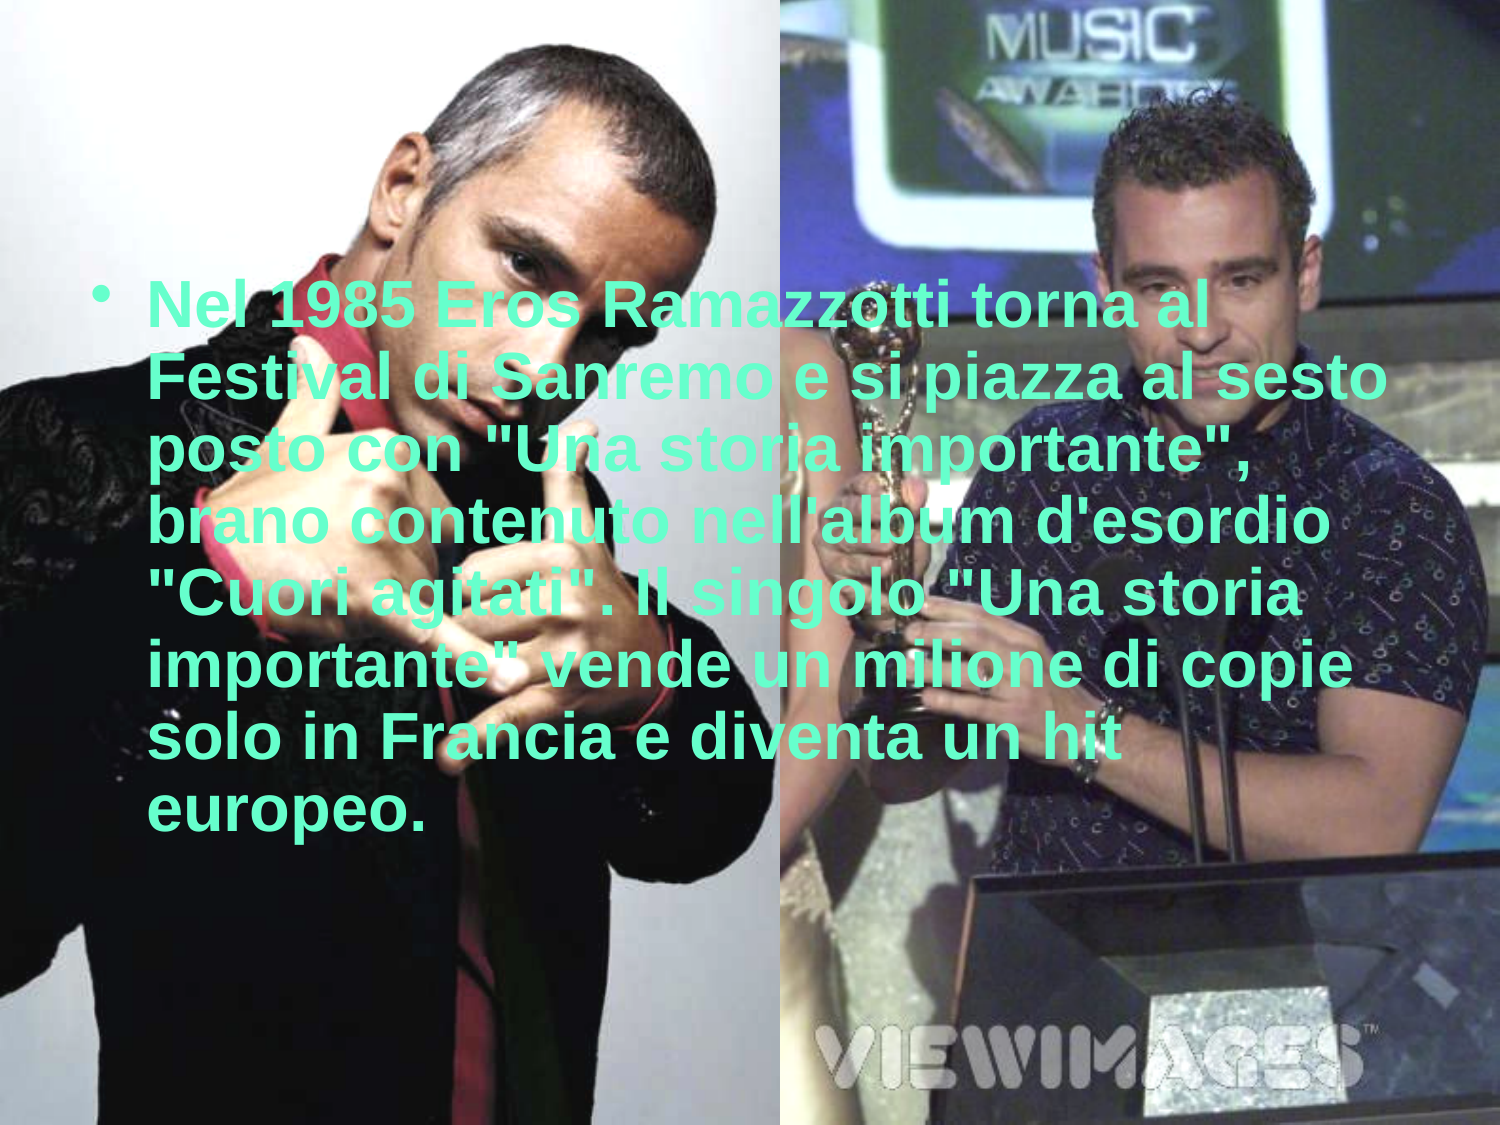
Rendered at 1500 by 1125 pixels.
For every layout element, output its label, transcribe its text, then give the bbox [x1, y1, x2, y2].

picture [0, 0, 1500, 1125]
list Nel 1985 Eros Ramazzotti torna al Festival di Sanremo e si piazza al sesto posto con "Una storia importante", brano contenuto nell'album d'esordio "Cuori agitati". Il singolo "Una storia importante" vende un milione di copie solo in Francia e diventa un hit europeo. [75, 262, 1425, 1005]
